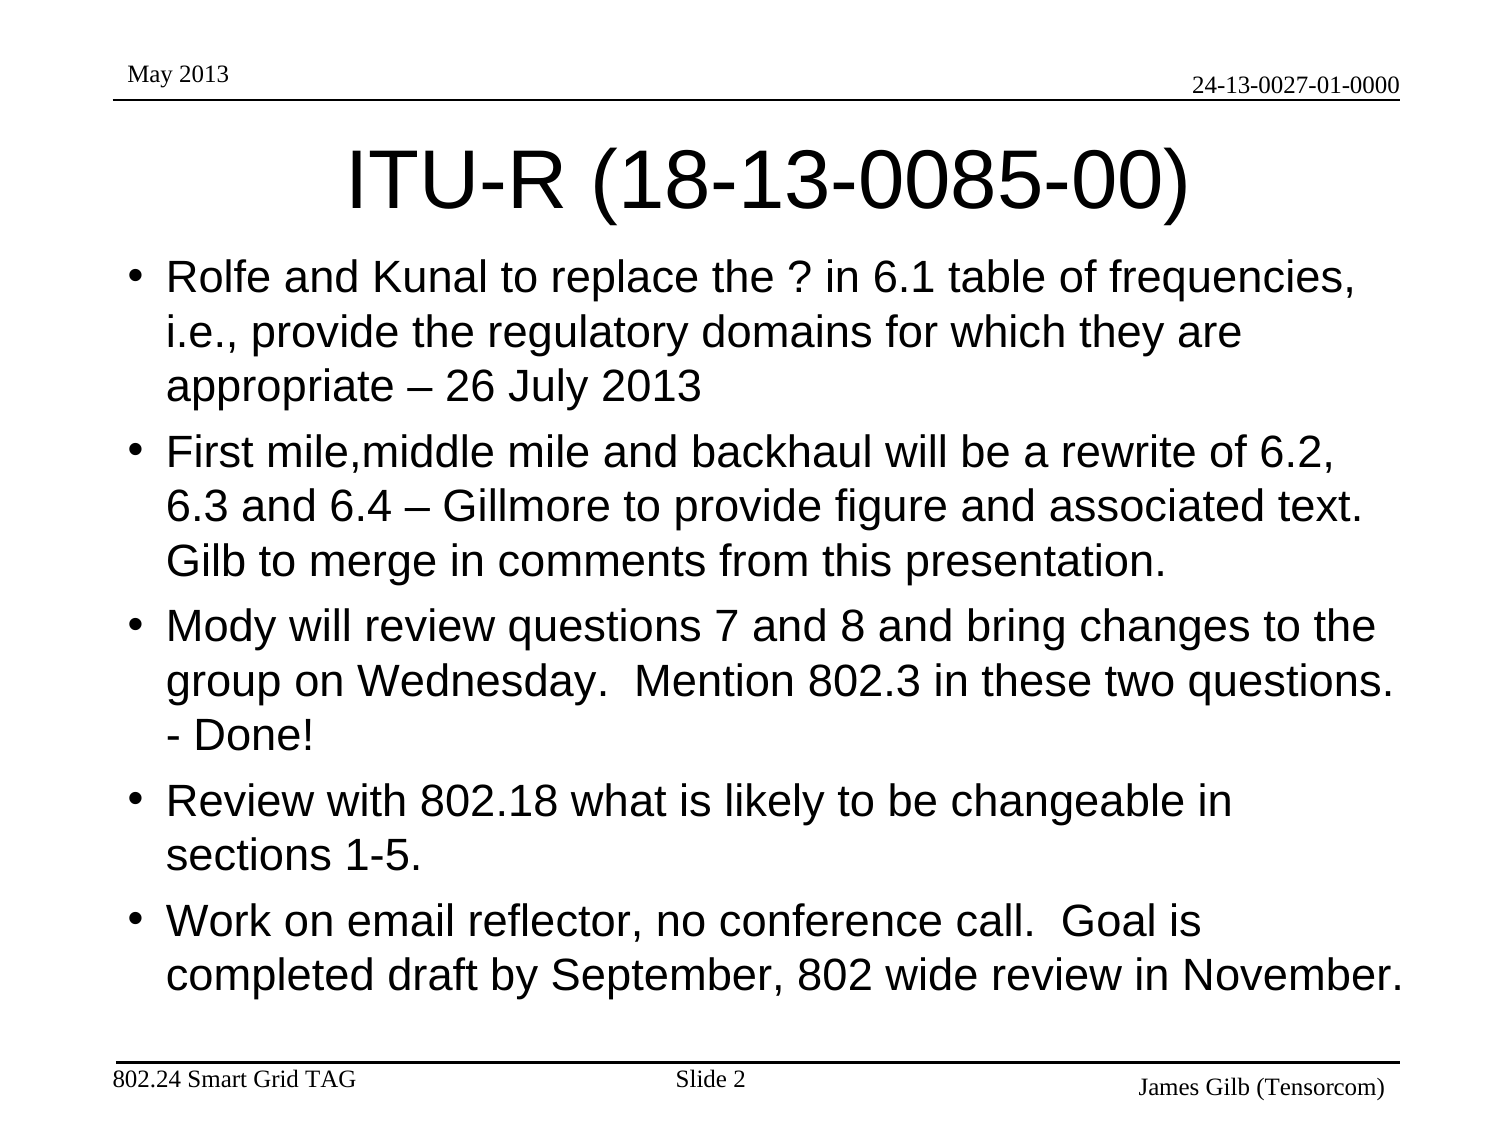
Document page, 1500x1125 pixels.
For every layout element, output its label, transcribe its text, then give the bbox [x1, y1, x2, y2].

title ITU-R (18-13-0085-00) [112, 112, 1426, 238]
list Rolfe and Kunal to replace the ? in 6.1 table of frequencies, i.e., provide the regulatory domains for which they are appropriate – 26 July 2013 First mile,middle mile and backhaul will be a rewrite of 6.2, 6.3 and 6.4 – Gillmore to provide figure and associated text. Gilb to merge in comments from this presentation. Mody will review questions 7 and 8 and bring changes to the group on Wednesday. Mention 802.3 in these two questions. - Done! Review with 802.18 what is likely to be changeable in sections 1-5. Work on email reflector, no conference call. Goal is completed draft by September, 802 wide review in November. [112, 239, 1426, 1051]
